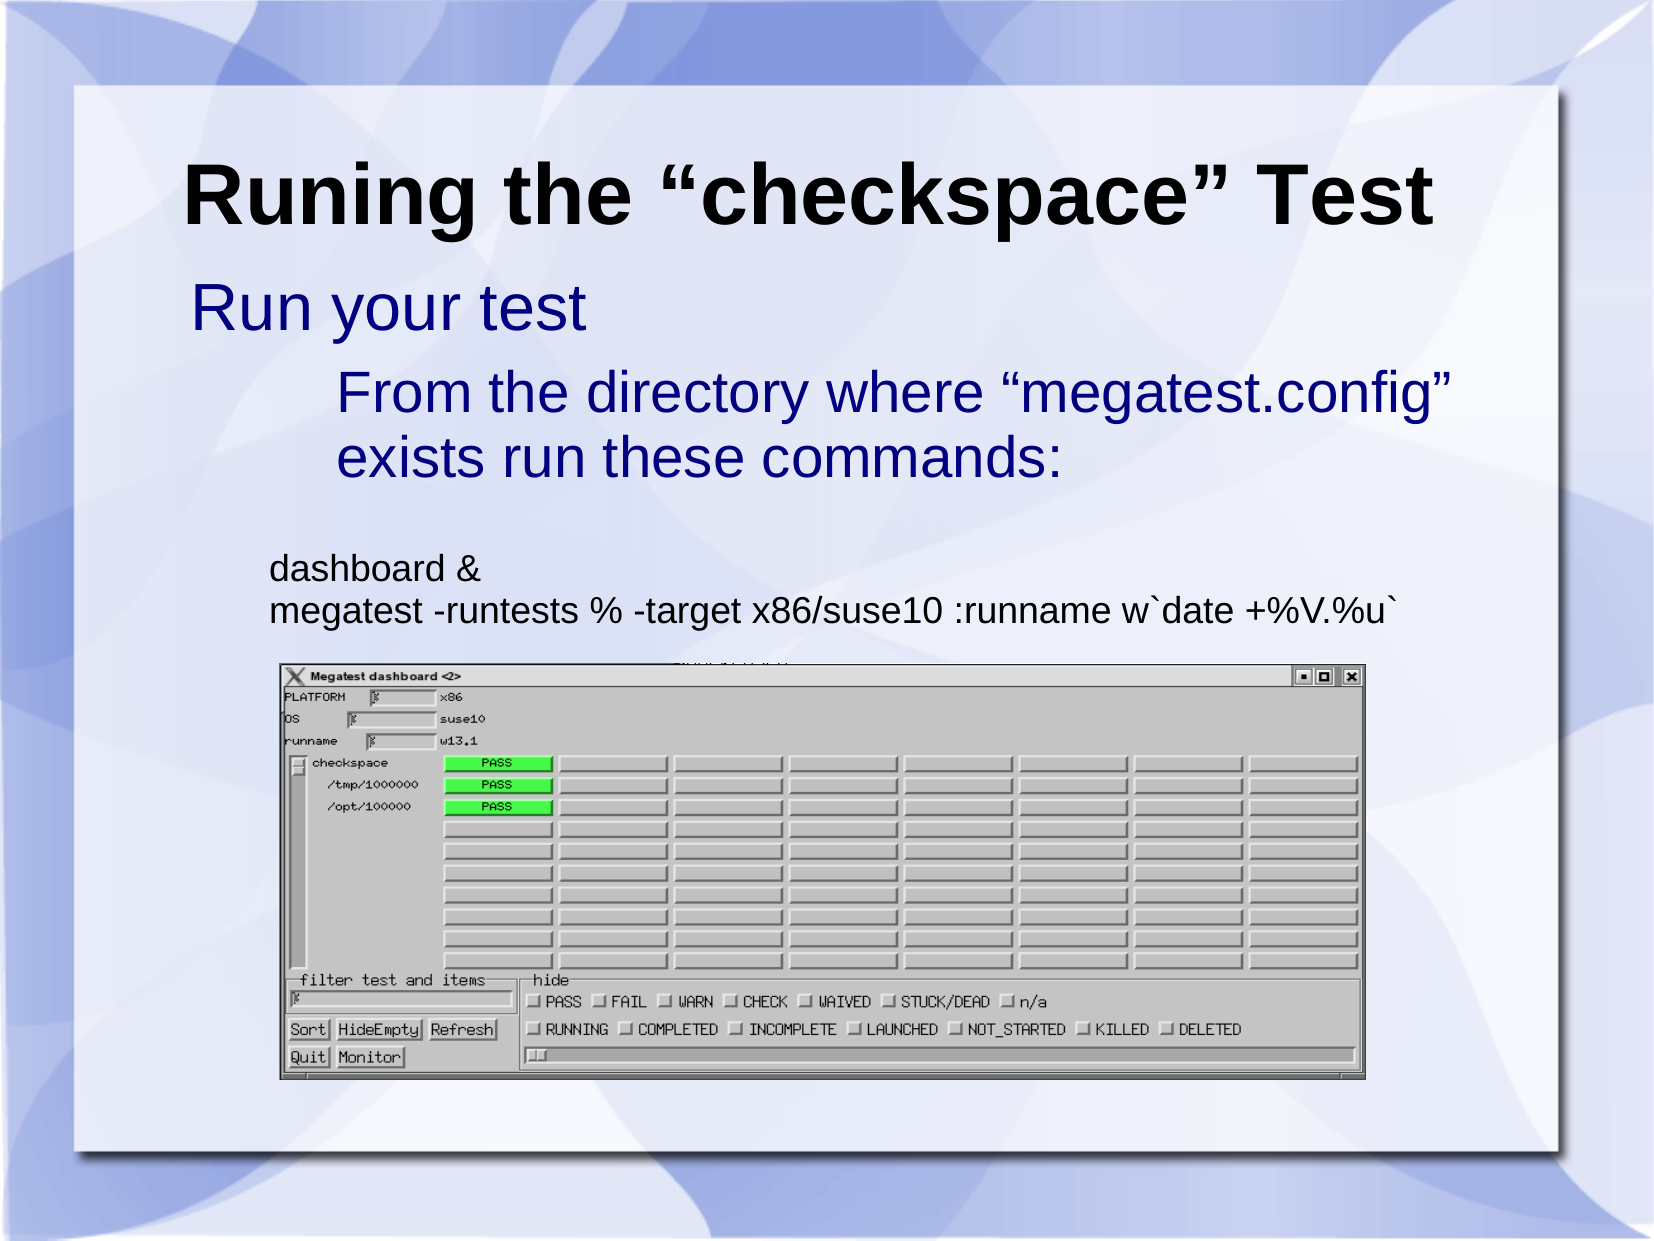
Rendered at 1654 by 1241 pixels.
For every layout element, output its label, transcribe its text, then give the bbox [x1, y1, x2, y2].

list Run your test From the directory where “megatest.config” exists run these commands: [120, 180, 1479, 886]
text_box dashboard & megatest -runtests % -target x86/suse10 :runname w`date +%V.%u` [254, 540, 1415, 639]
title Runing the “checkspace” Test [82, 98, 1536, 291]
picture [0, 0, 1654, 1241]
